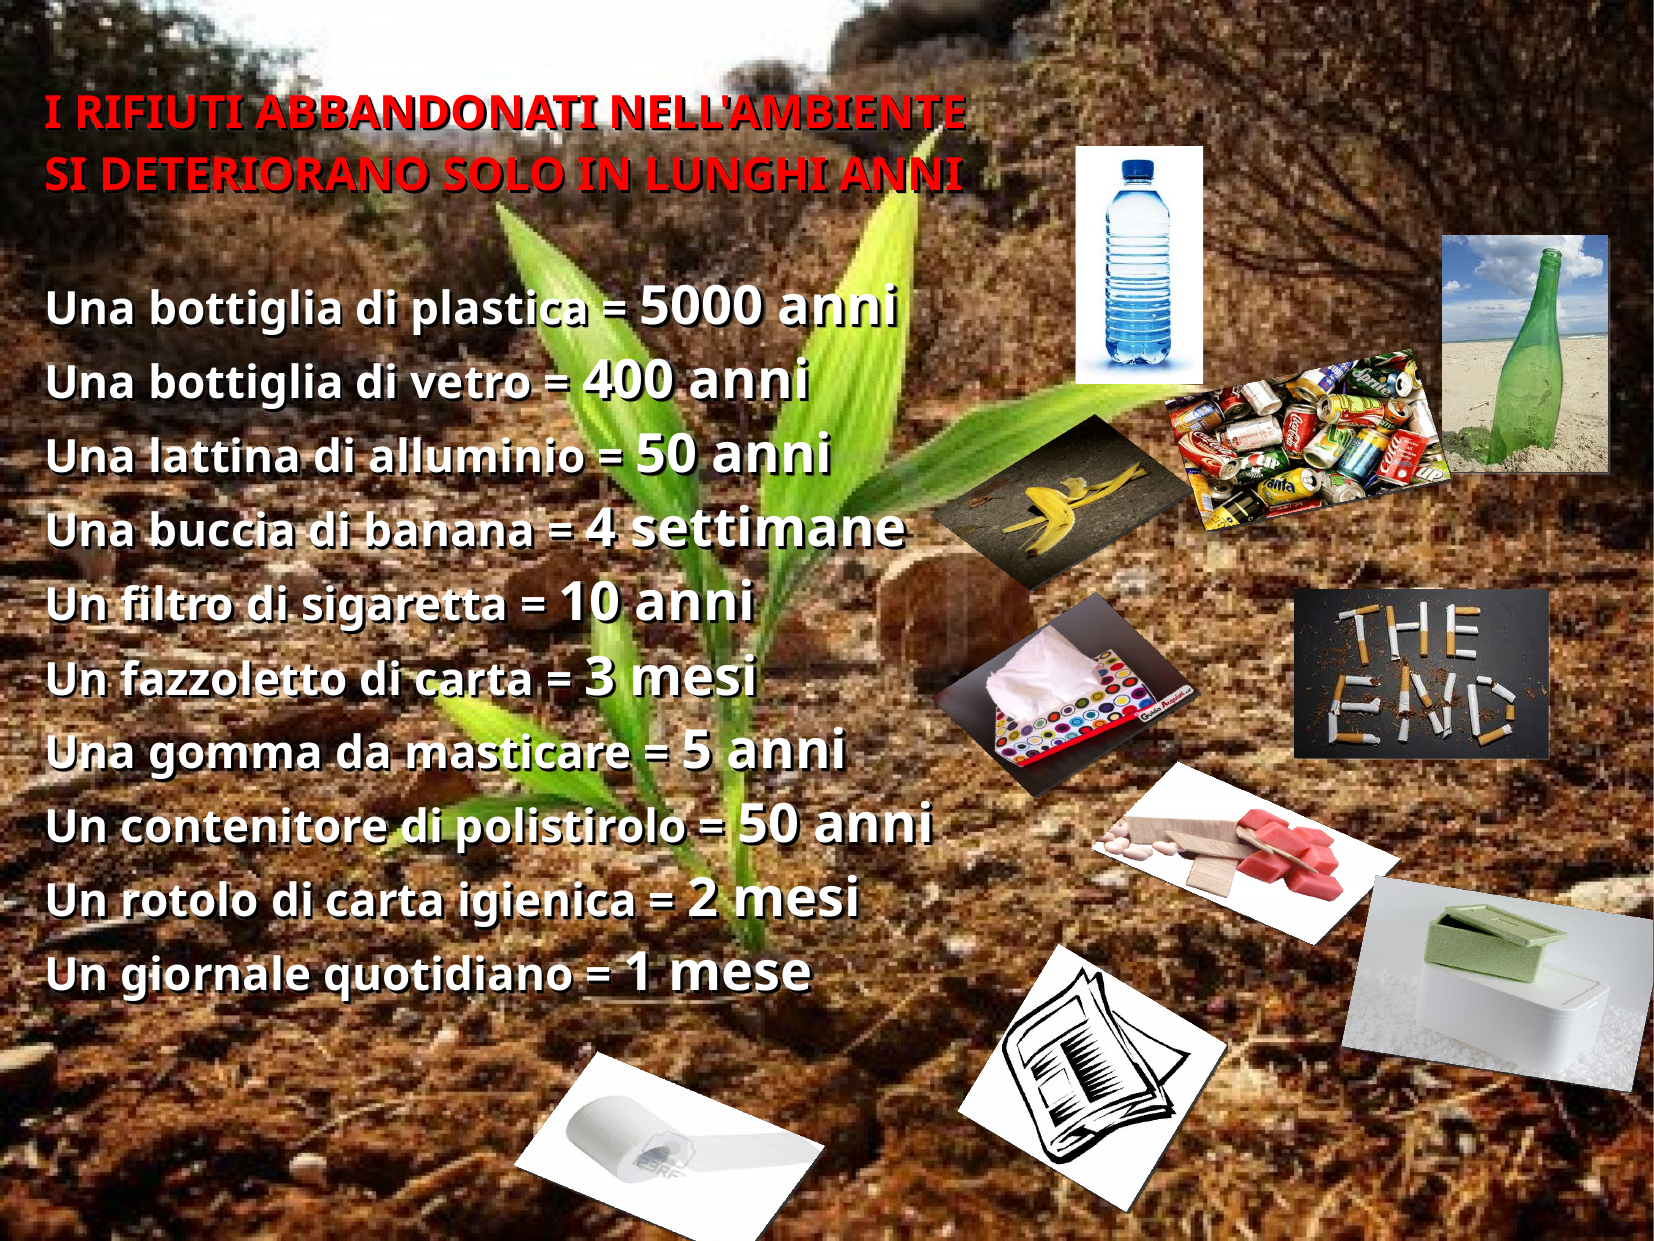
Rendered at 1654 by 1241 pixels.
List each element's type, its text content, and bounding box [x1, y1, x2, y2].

text_box I RIFIUTI ABBANDONATI NELL'AMBIENTE SI DETERIORANO SOLO IN LUNGHI ANNI Una bottiglia di plastica = 5000 anni Una bottiglia di vetro = 400 anni Una lattina di alluminio = 50 anni Una buccia di banana = 4 settimane Un filtro di sigaretta = 10 anni Un fazzoletto di carta = 3 mesi Una gomma da masticare = 5 anni Un contenitore di polistirolo = 50 anni Un rotolo di carta igienica = 2 mesi Un giornale quotidiano = 1 mese [29, 71, 1090, 1034]
picture [0, 0, 1654, 1241]
